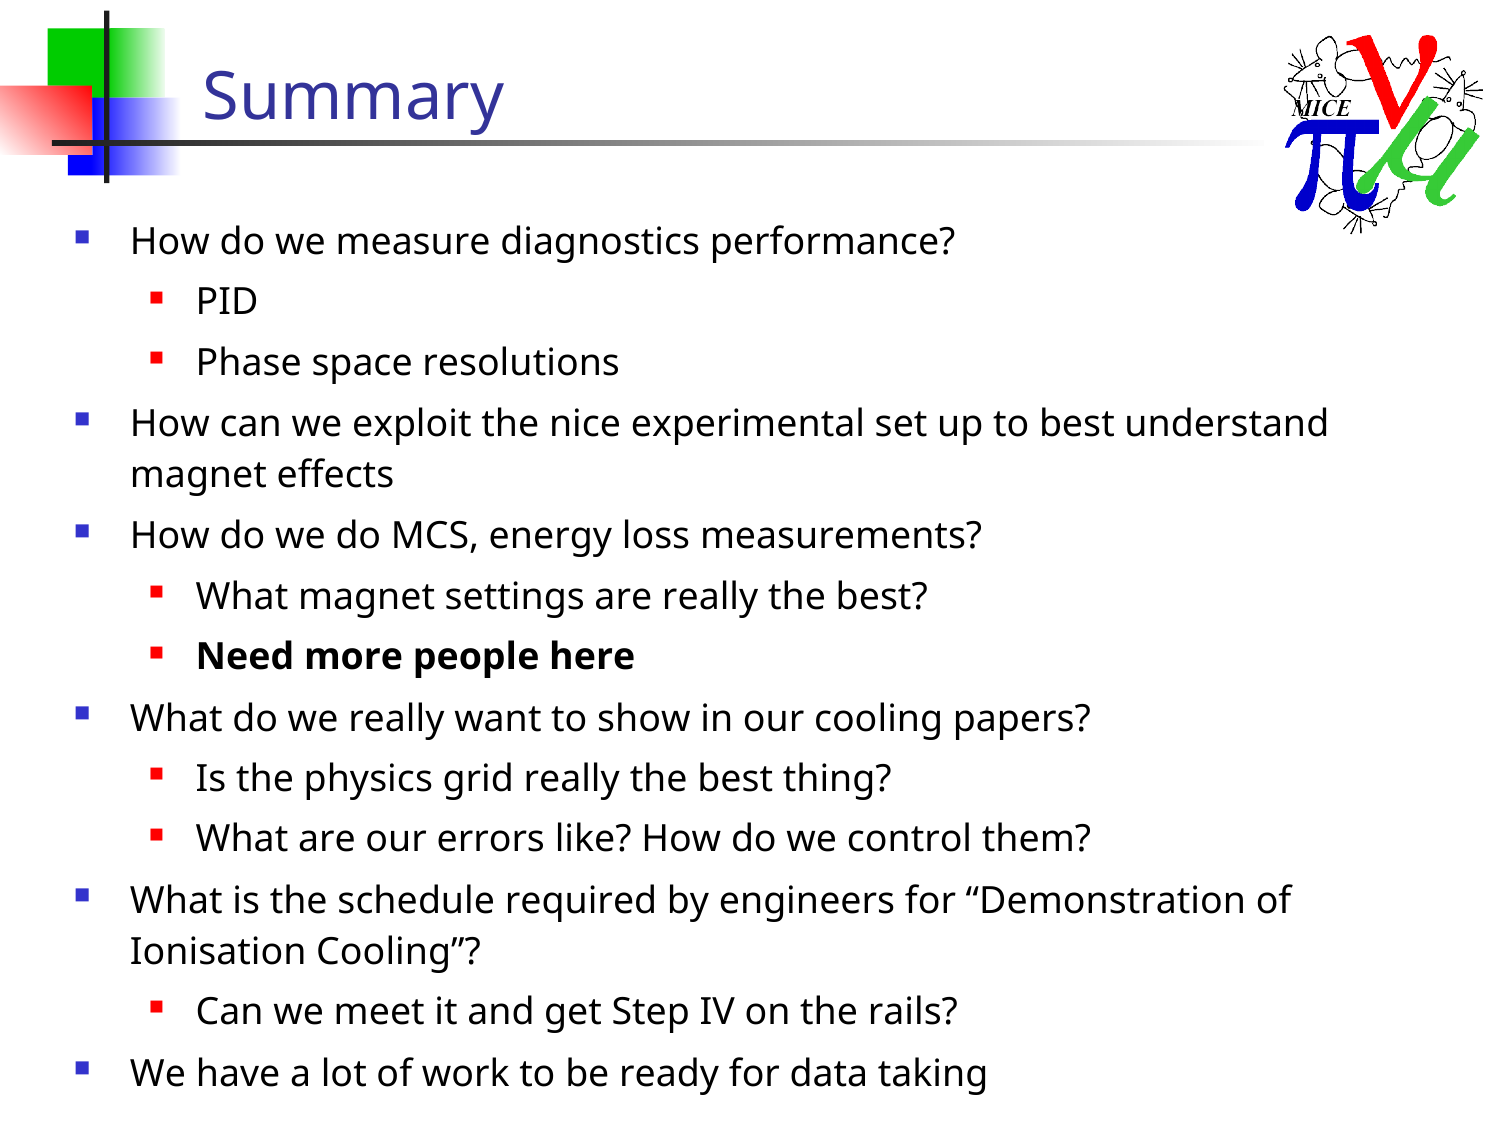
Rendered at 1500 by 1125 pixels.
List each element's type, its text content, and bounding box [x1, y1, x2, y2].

list How do we measure diagnostics performance? PID Phase space resolutions How can we exploit the nice experimental set up to best understand magnet effects How do we do MCS, energy loss measurements? What magnet settings are really the best? Need more people here What do we really want to show in our cooling papers? Is the physics grid really the best thing? What are our errors like? How do we control them? What is the schedule required by engineers for “Demonstration of Ionisation Cooling”? Can we meet it and get Step IV on the rails? We have a lot of work to be ready for data taking [59, 206, 1402, 1000]
picture [1264, 5, 1500, 251]
title Summary [187, 0, 1466, 147]
